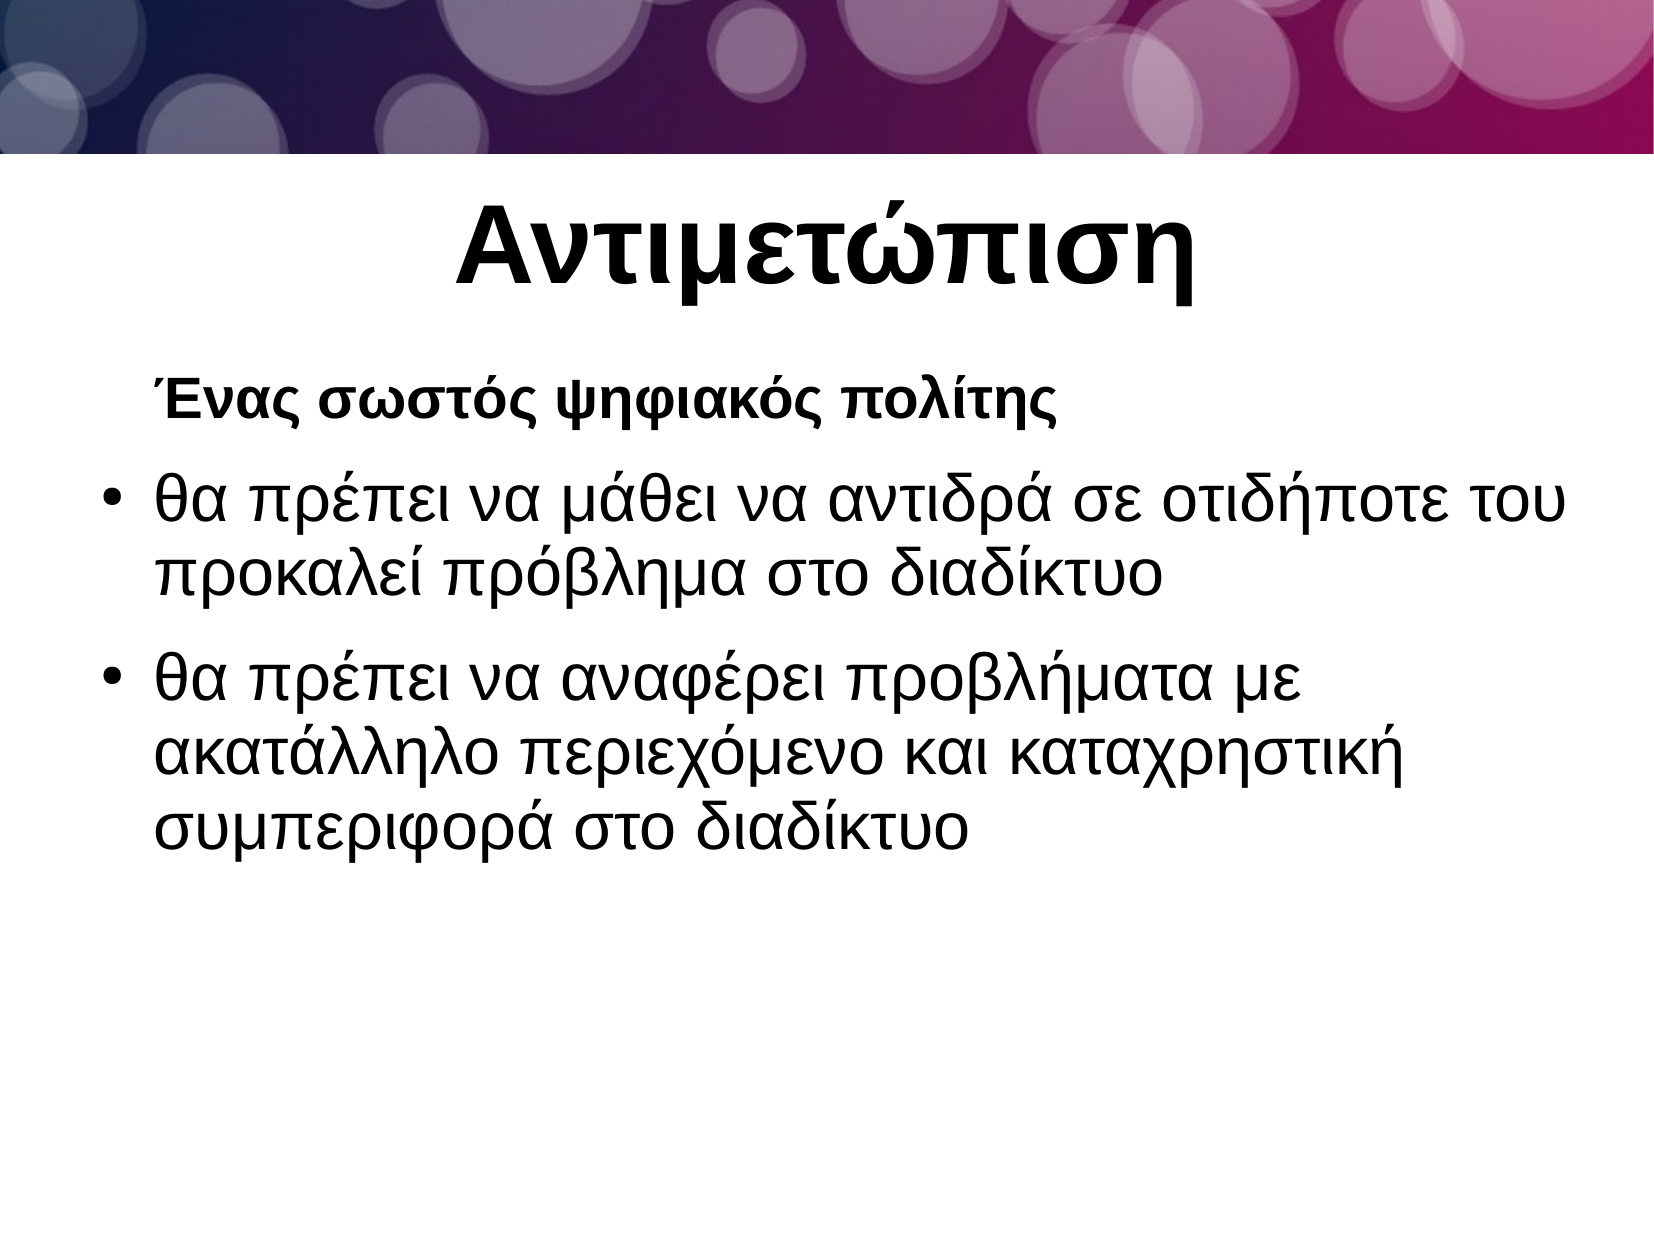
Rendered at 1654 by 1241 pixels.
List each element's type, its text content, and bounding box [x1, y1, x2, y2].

title Αντιμετώπιση [82, 159, 1571, 331]
list Ένας σωστός ψηφιακός πολίτης θα πρέπει να μάθει να αντιδρά σε οτιδήποτε του προκαλεί πρόβλημα στο διαδίκτυο θα πρέπει να αναφέρει προβλήματα με ακατάλληλο περιεχόμενο και καταχρηστική συμπεριφορά στο διαδίκτυο [82, 366, 1571, 1087]
picture [0, 0, 1654, 154]
